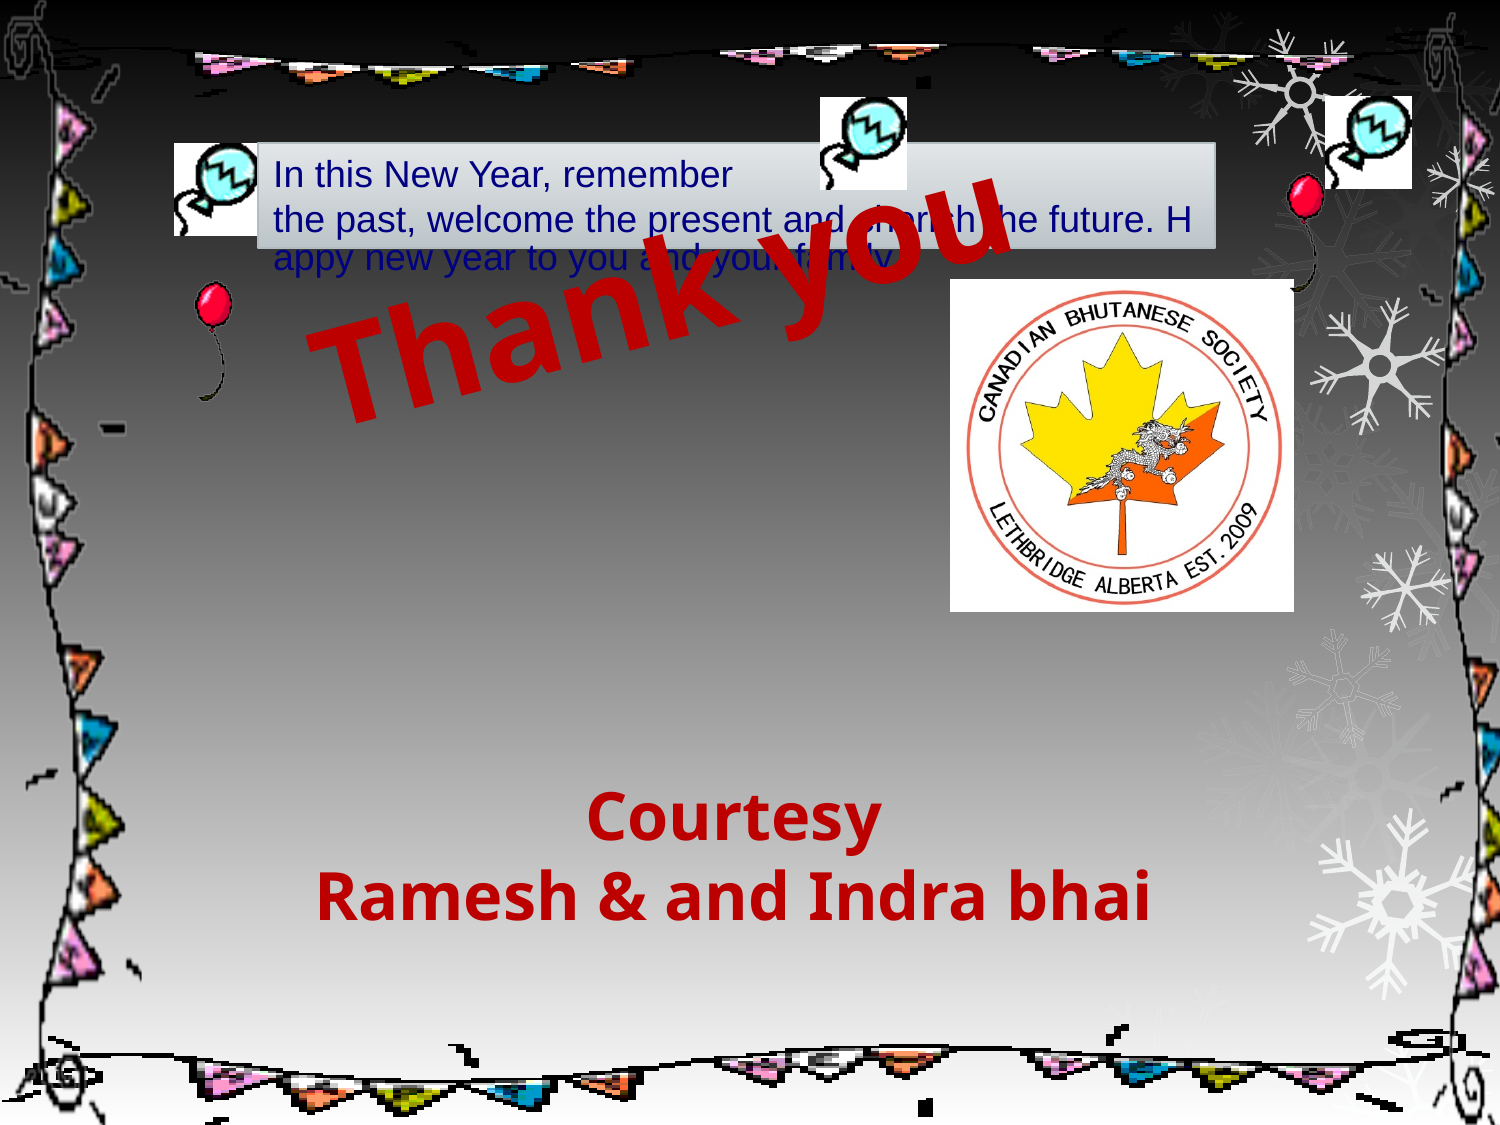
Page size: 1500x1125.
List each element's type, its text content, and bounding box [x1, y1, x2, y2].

text_box In this New Year, remember the past, welcome the present and cherish the future. Happy new year to you and your family. [1010, 142, 1215, 248]
text_box Thank you [276, 103, 1046, 469]
text_box In this New Year, remember the past, welcome the present and cherish the future. Happy new year to you and your family. [258, 142, 820, 248]
text_box Courtesy Ramesh & and Indra bhai [299, 765, 1169, 941]
picture [0, 0, 1500, 1125]
